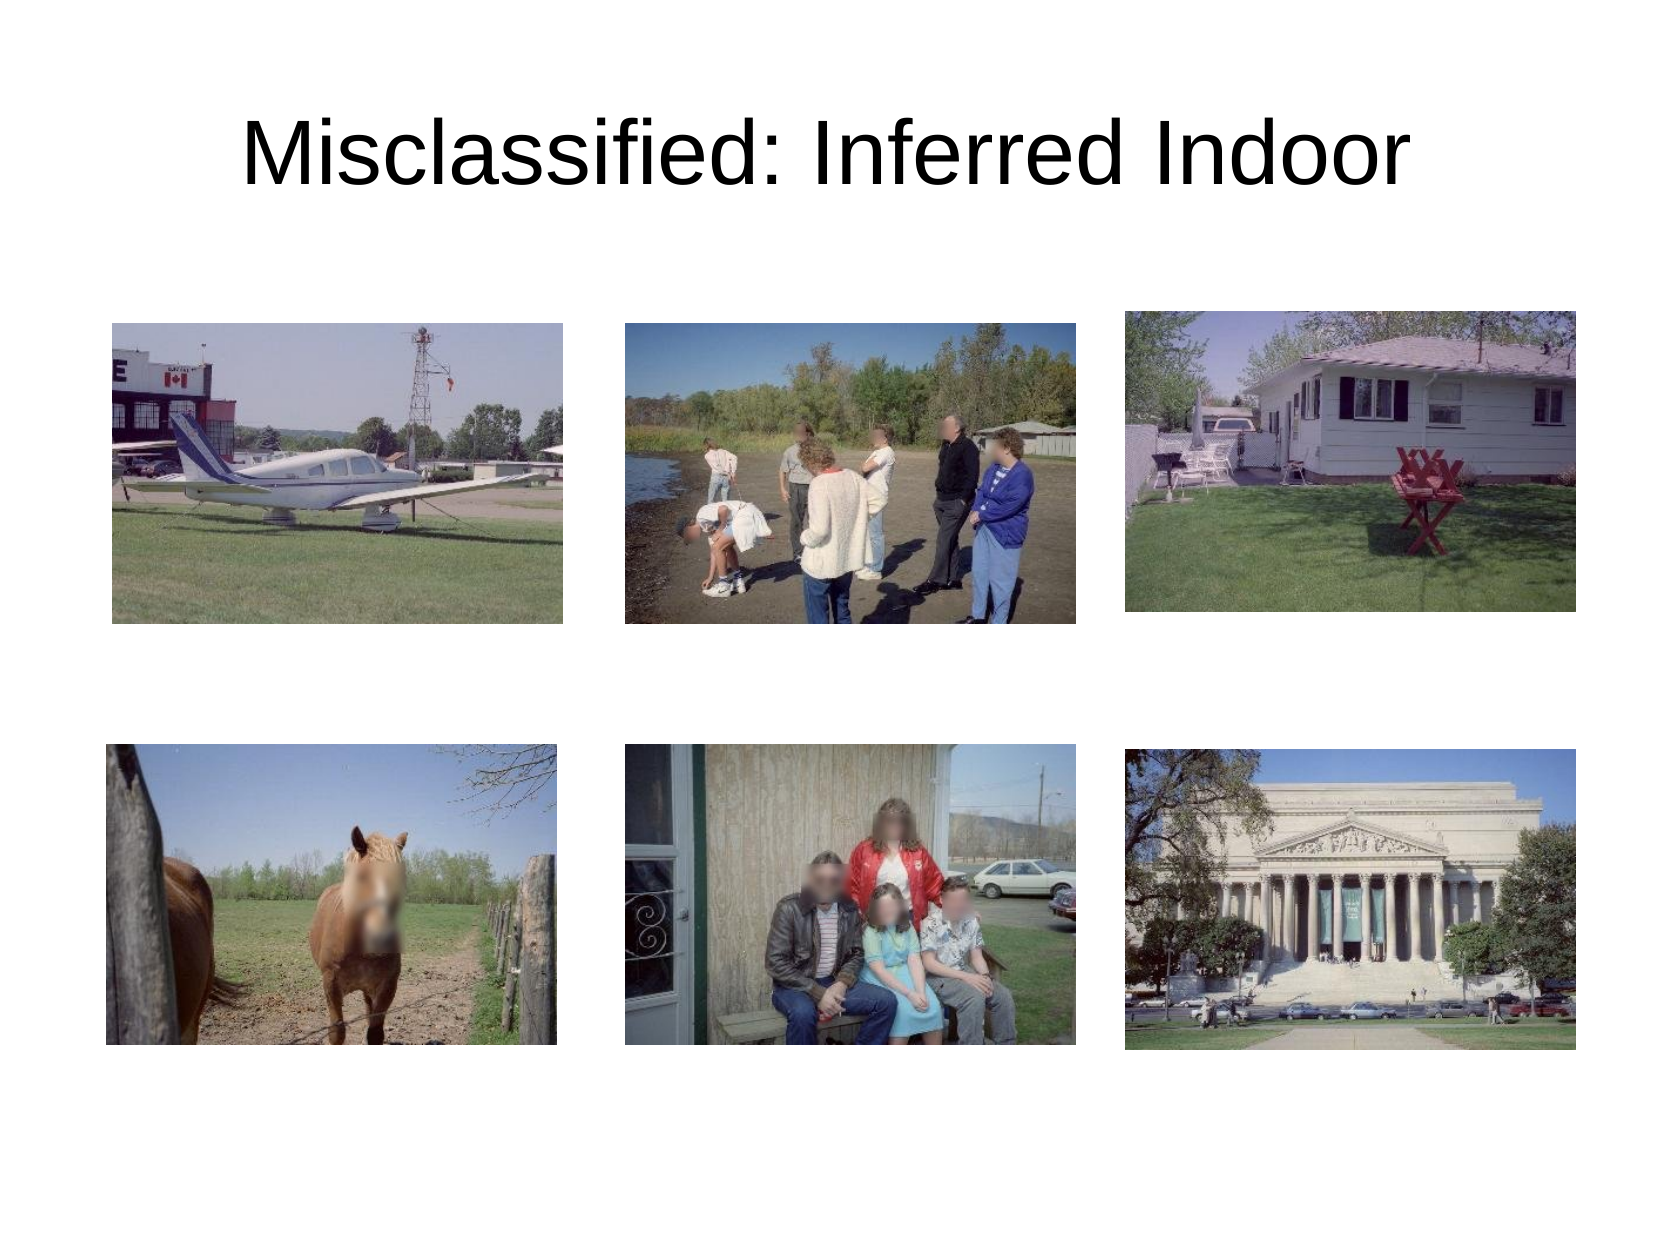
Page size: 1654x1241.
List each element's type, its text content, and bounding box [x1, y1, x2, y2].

picture [625, 744, 1076, 1045]
picture [106, 744, 557, 1045]
picture [1125, 749, 1576, 1051]
picture [625, 323, 1076, 624]
picture [1125, 311, 1576, 612]
title Misclassified: Inferred Indoor [82, 56, 1571, 250]
picture [112, 323, 563, 624]
